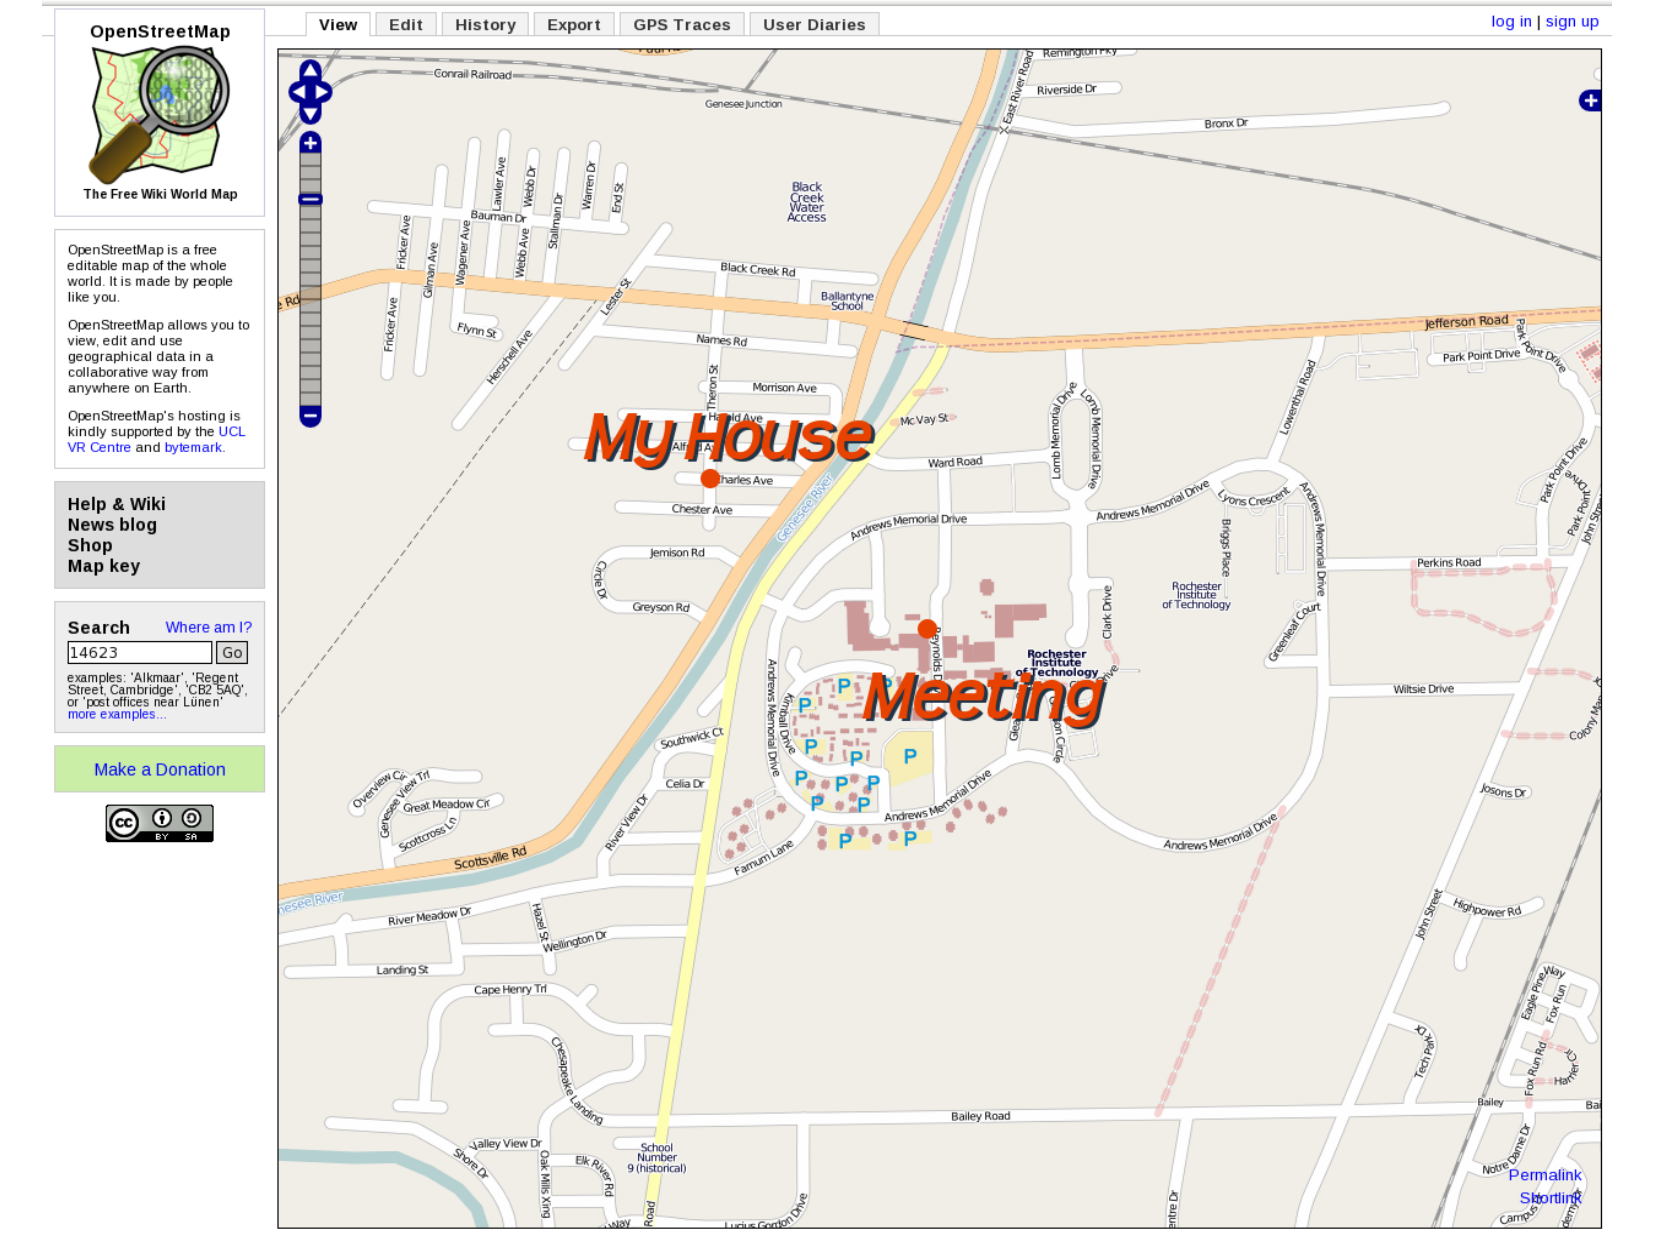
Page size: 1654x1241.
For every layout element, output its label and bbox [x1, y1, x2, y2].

picture [42, 1203, 1612, 1241]
subtitle [37, 44, 1613, 1203]
picture [42, 0, 1612, 44]
